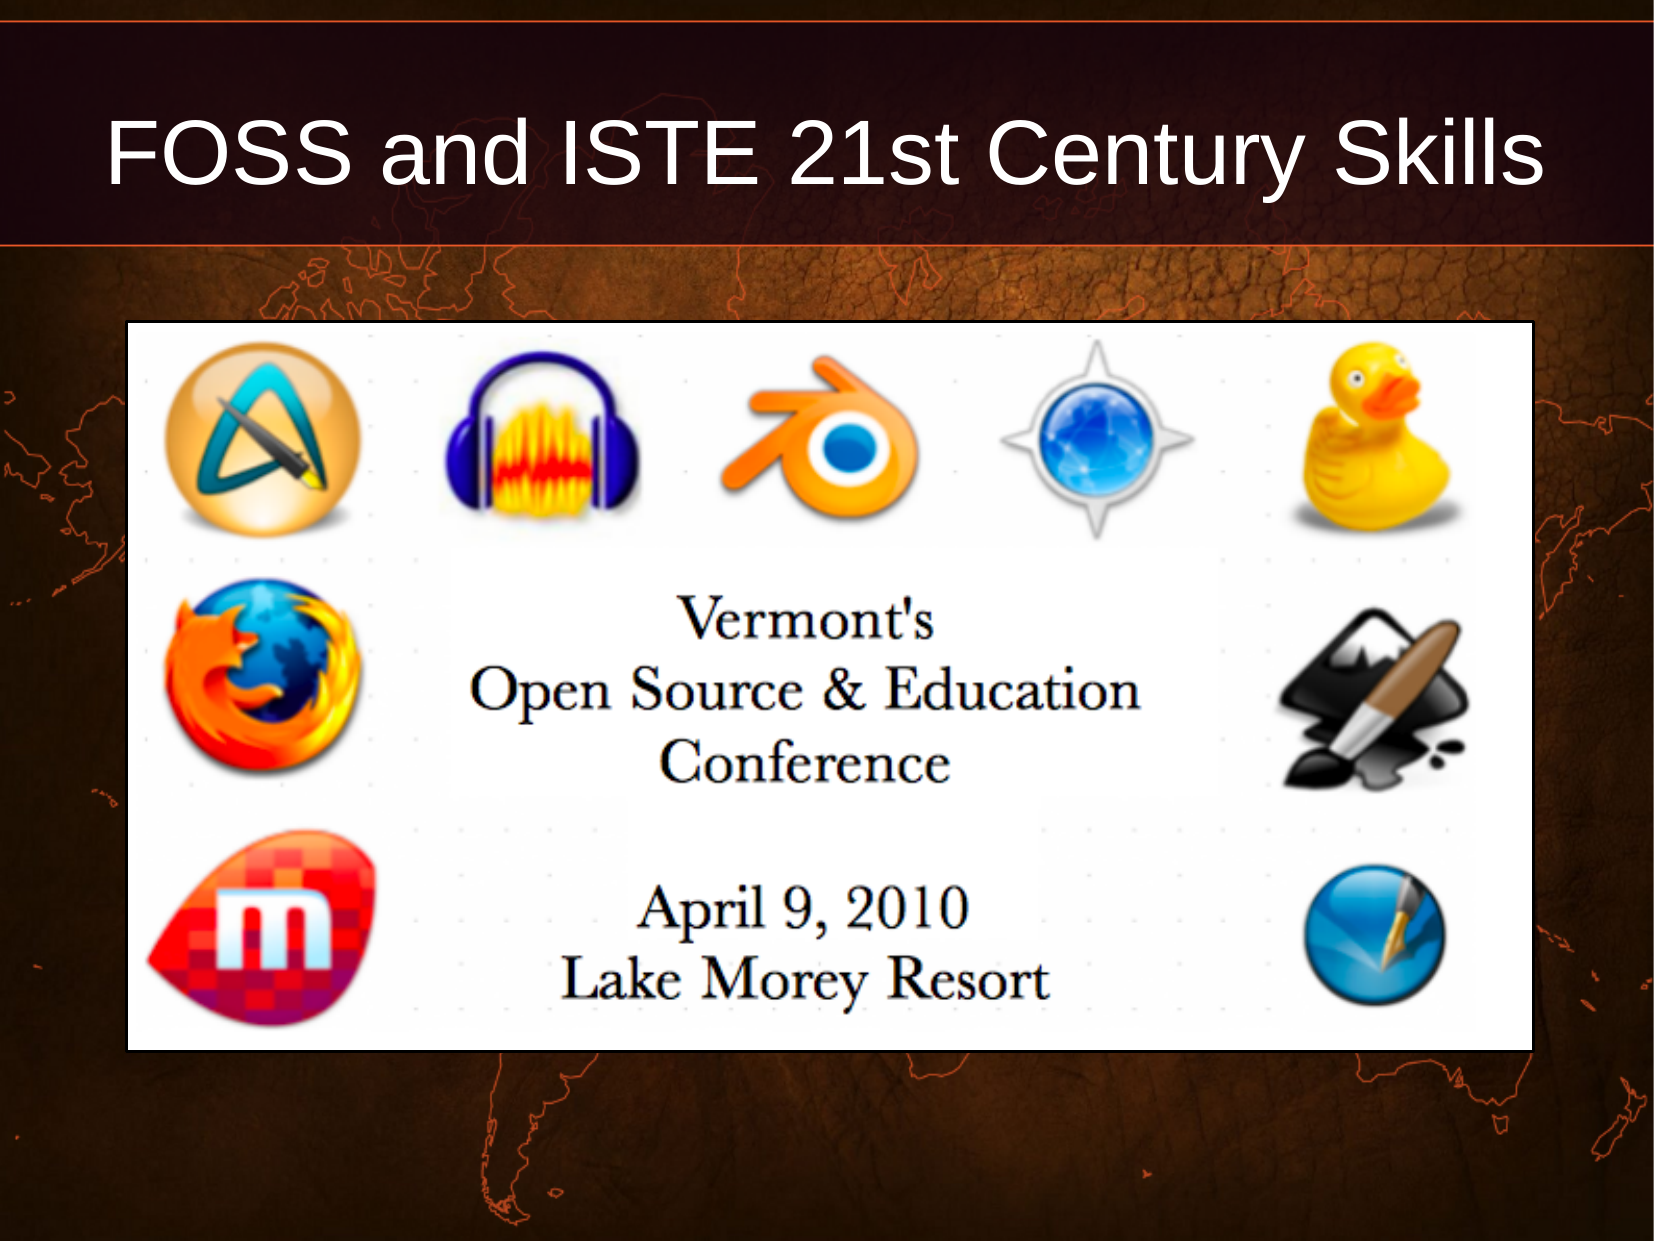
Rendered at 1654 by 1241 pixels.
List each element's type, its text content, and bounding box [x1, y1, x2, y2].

picture [0, 0, 1654, 1241]
title FOSS and ISTE 21st Century Skills [82, 49, 1571, 257]
